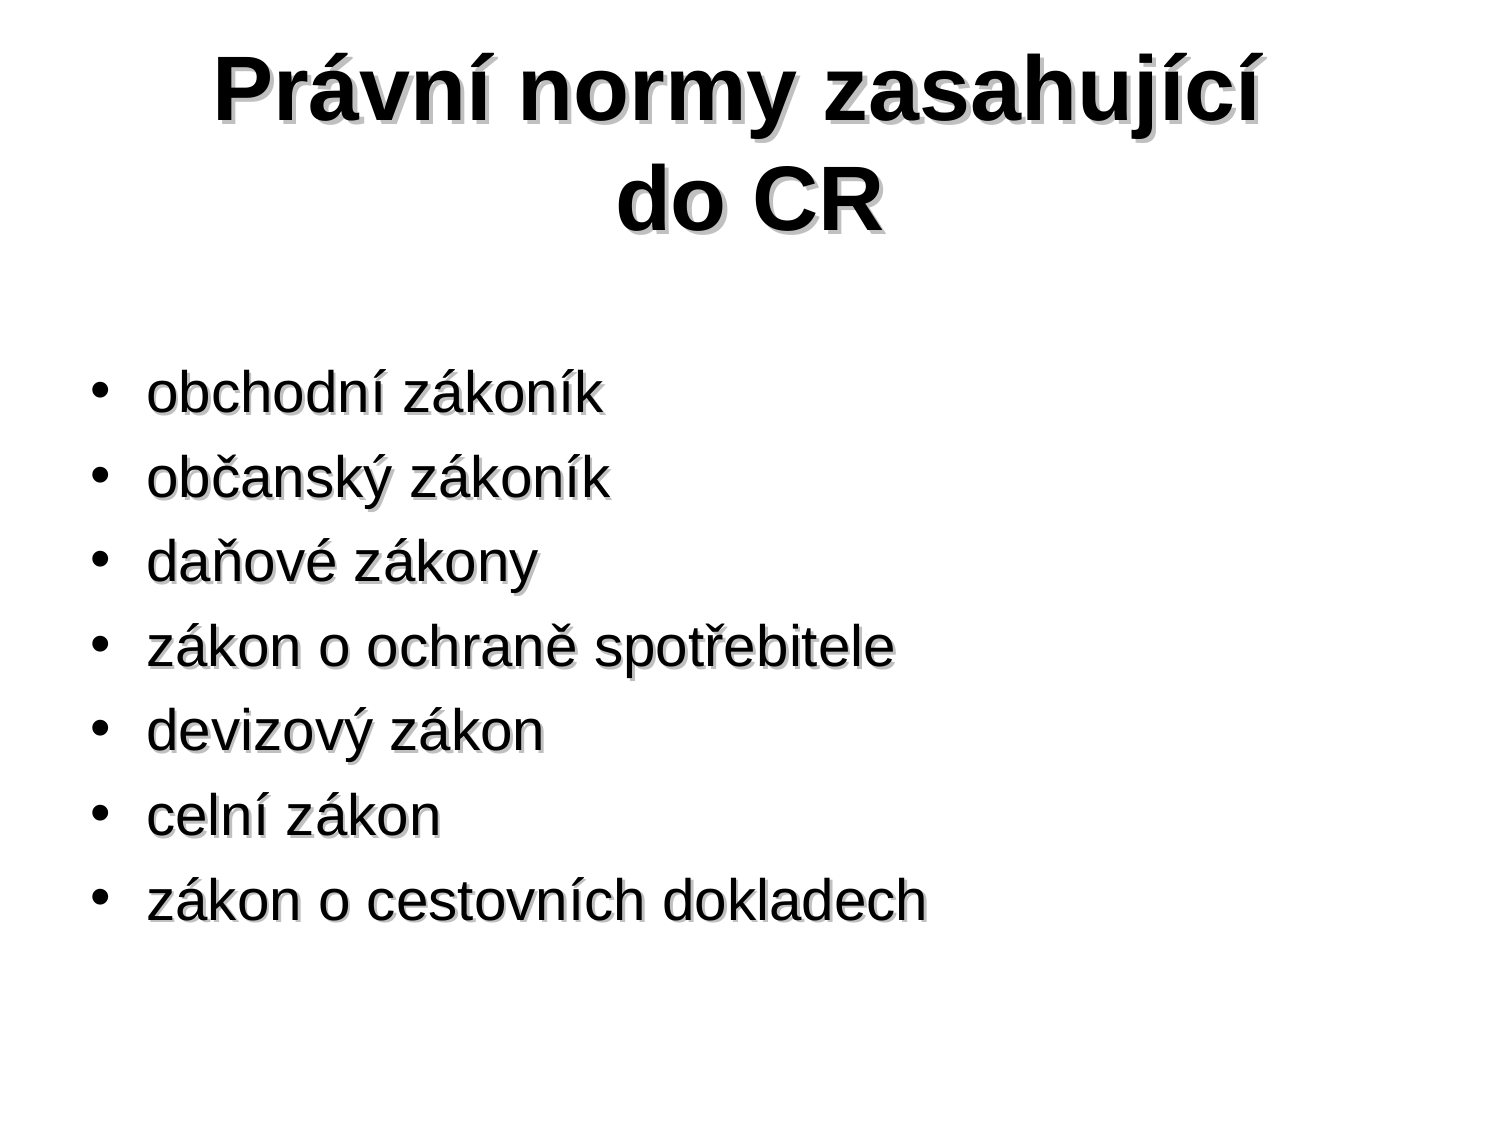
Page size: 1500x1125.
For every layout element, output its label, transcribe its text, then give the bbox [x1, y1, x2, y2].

list obchodní zákoník občanský zákoník daňové zákony zákon o ochraně spotřebitele devizový zákon celní zákon zákon o cestovních dokladech [75, 262, 1426, 1006]
title Právní normy zasahující do CR [75, 21, 1426, 257]
